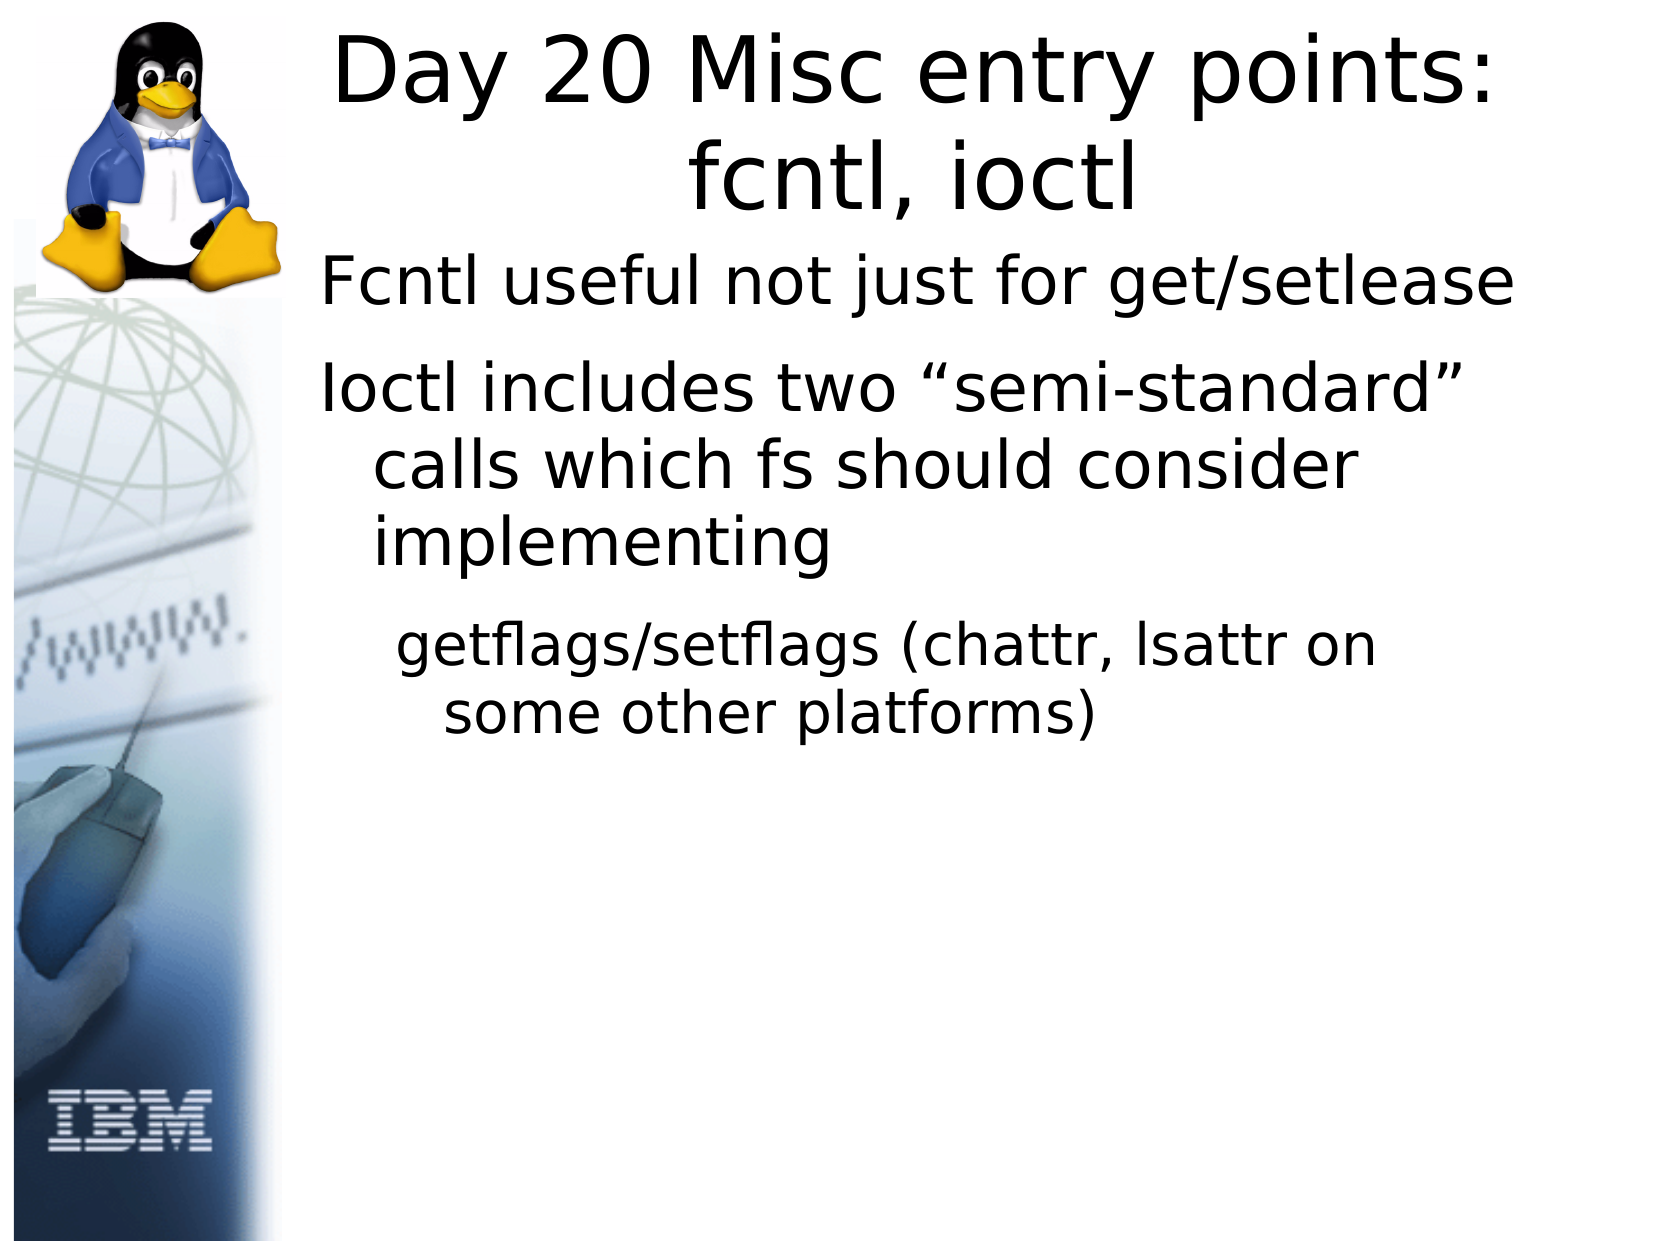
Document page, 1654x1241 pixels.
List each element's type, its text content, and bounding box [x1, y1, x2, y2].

list Fcntl useful not just for get/setlease Ioctl includes two “semi-standard” calls which fs should consider implementing getflags/setflags (chattr, lsattr on some other platforms) [301, 243, 1520, 1182]
title Day 20 Misc entry points: fcntl, ioctl [301, 21, 1528, 227]
